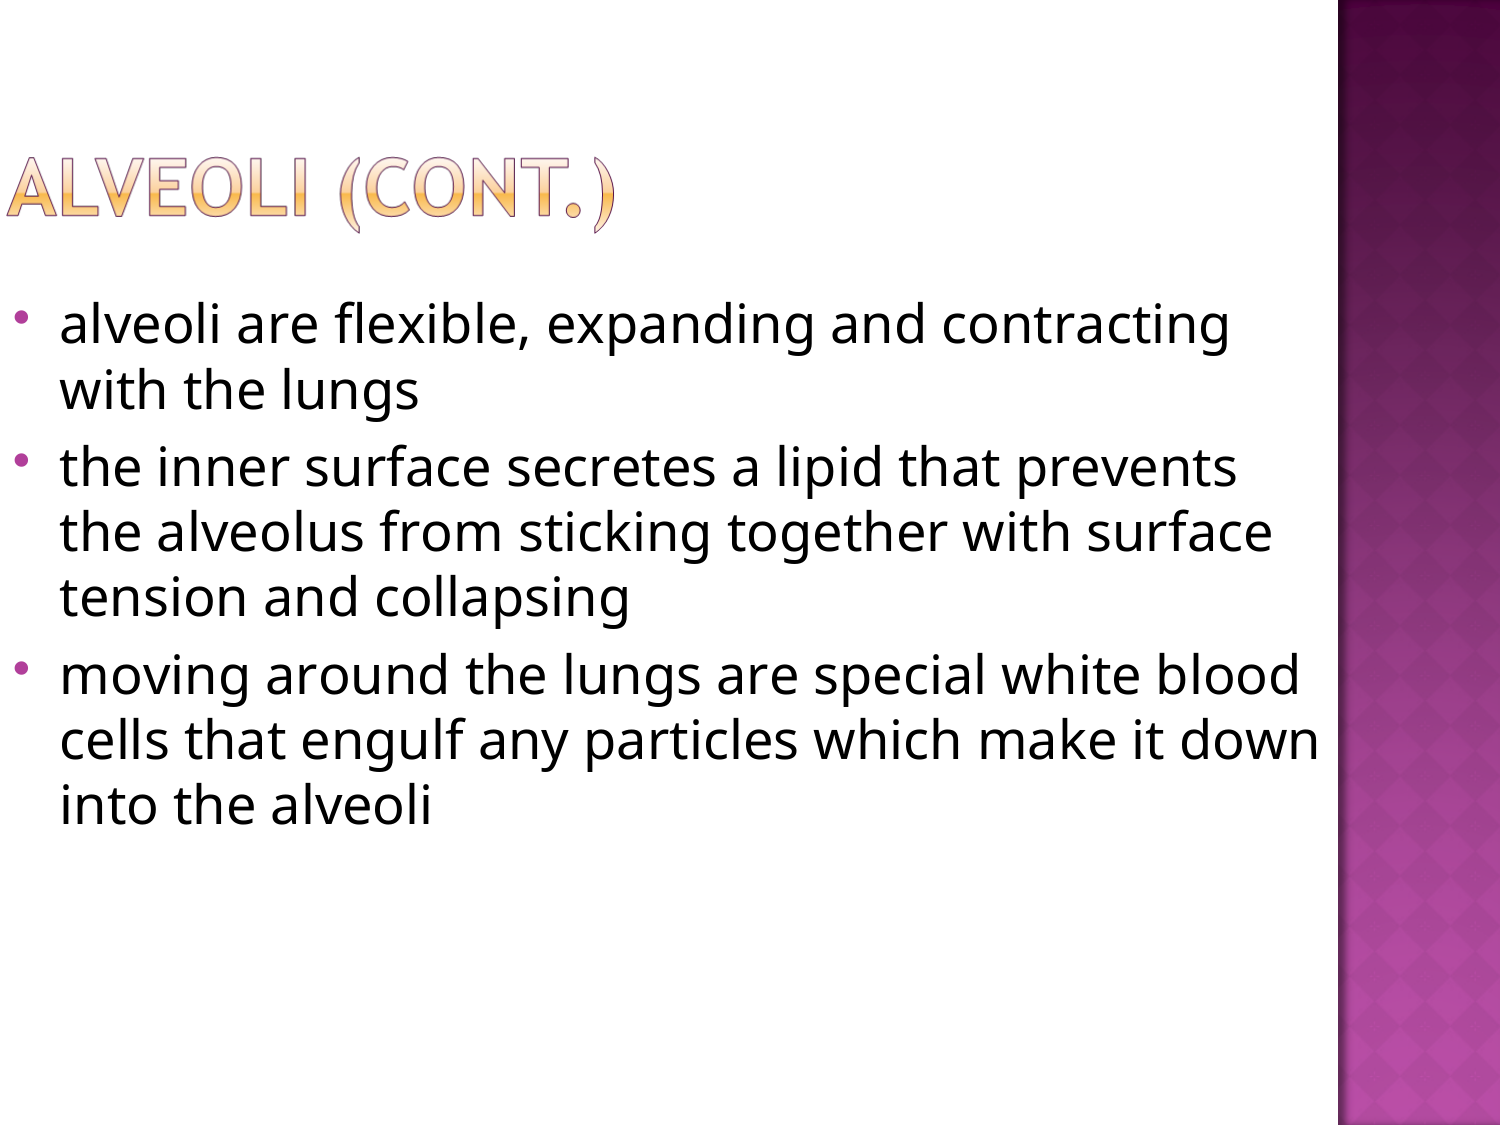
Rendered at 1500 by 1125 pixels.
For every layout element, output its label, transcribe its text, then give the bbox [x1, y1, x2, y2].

list alveoli are flexible, expanding and contracting with the lungs the inner surface secretes a lipid that prevents the alveolus from sticking together with surface tension and collapsing moving around the lungs are special white blood cells that engulf any particles which make it down into the alveoli [0, 282, 1351, 1006]
text_box [0, 18, 1240, 235]
picture [1337, 0, 1500, 1125]
